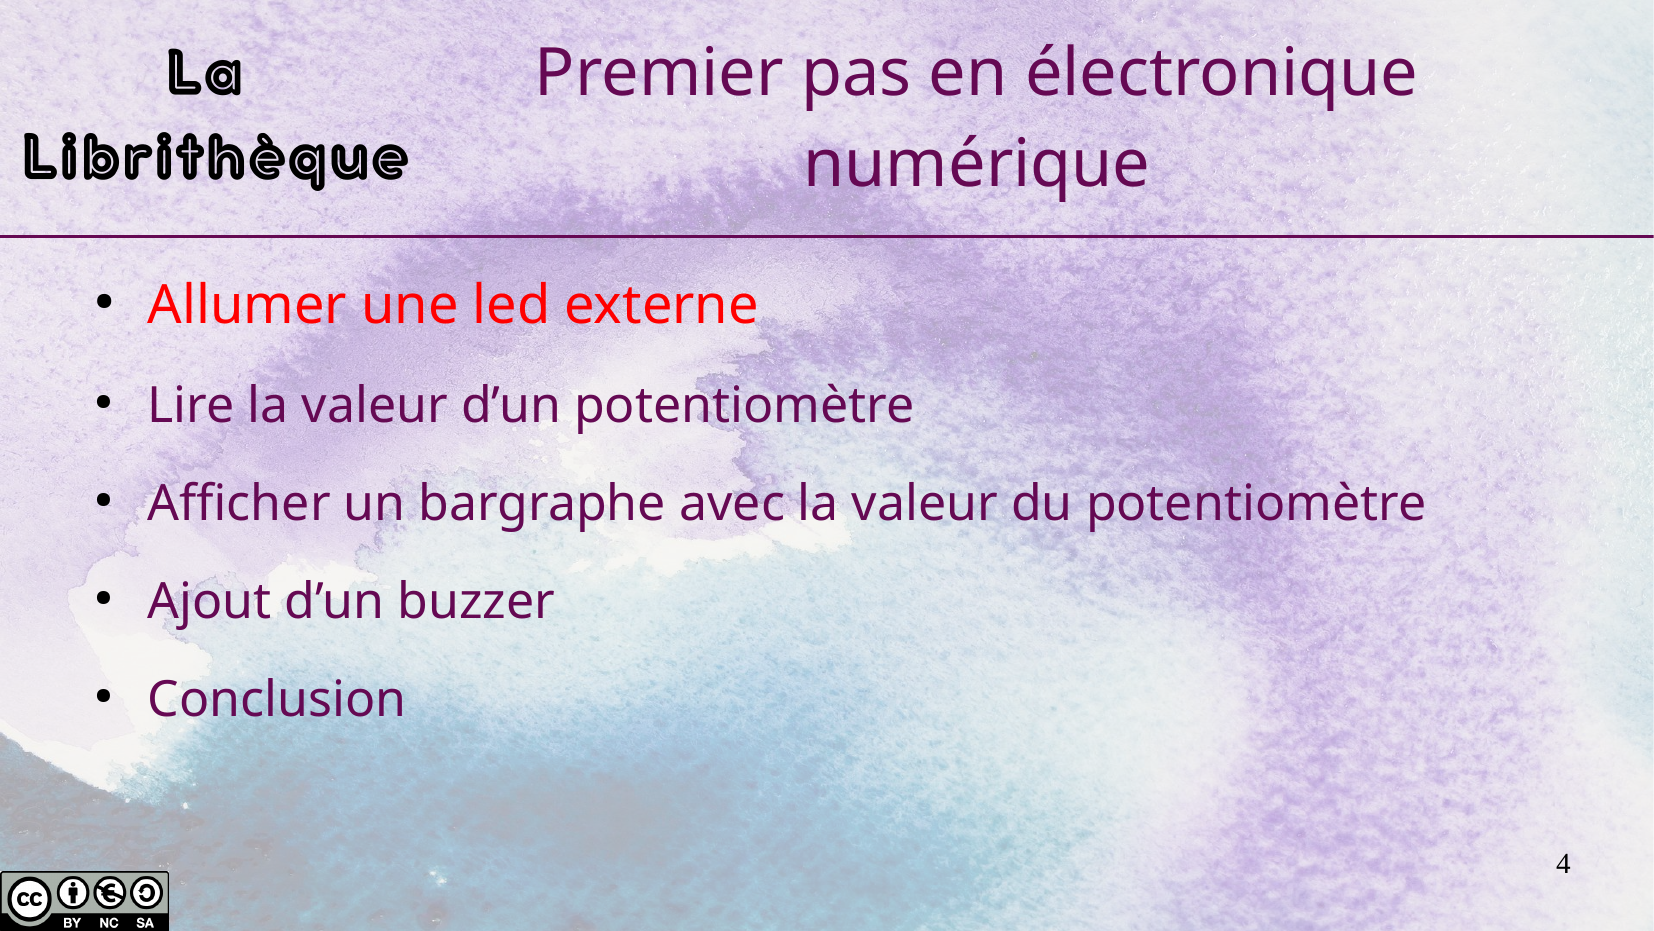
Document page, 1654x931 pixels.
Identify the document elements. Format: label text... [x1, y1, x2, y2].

title Premier pas en électronique numérique [383, 23, 1571, 206]
picture [4, 46, 383, 193]
picture [0, 871, 169, 931]
list Allumer une led externe Lire la valeur d’un potentiomètre Afficher un bargraphe avec la valeur du potentiomètre Ajout d’un buzzer Conclusion [76, 265, 1565, 827]
